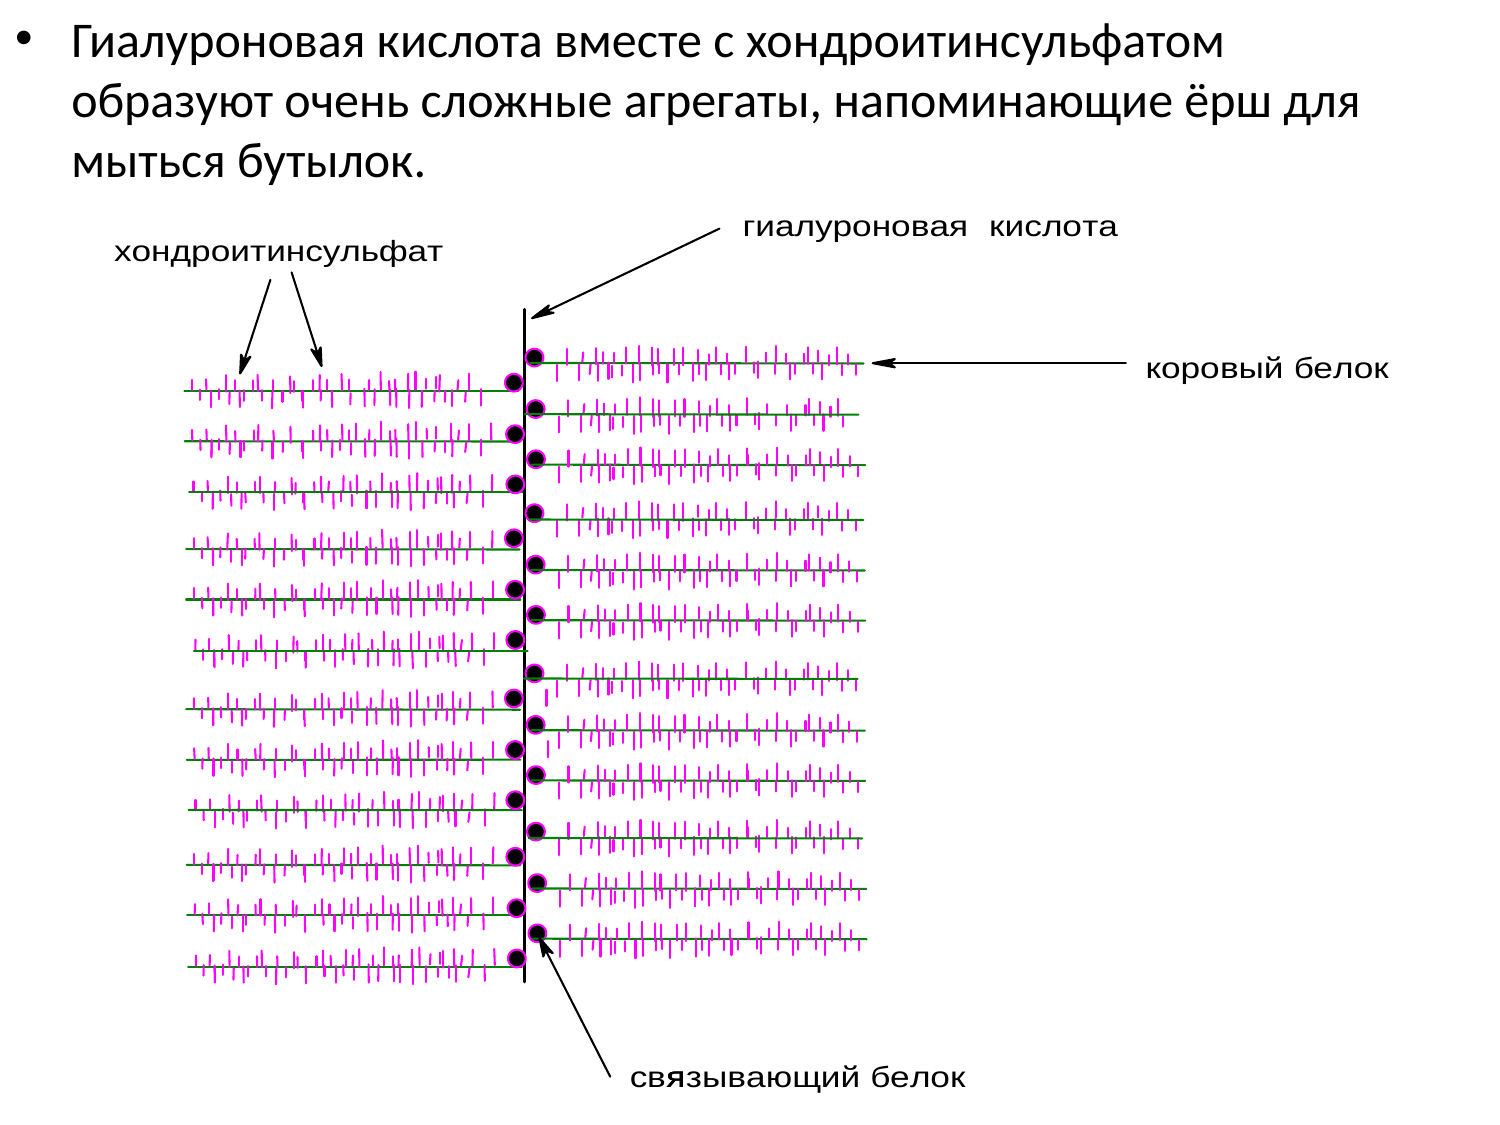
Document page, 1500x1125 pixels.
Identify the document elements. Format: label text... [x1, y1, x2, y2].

list Гиалуроновая кислота вместе с хондроитинсульфатом образуют очень сложные агрегаты, напоминающие ёрш для мыться бутылок. [0, 0, 1453, 570]
chart [112, 208, 1391, 1094]
